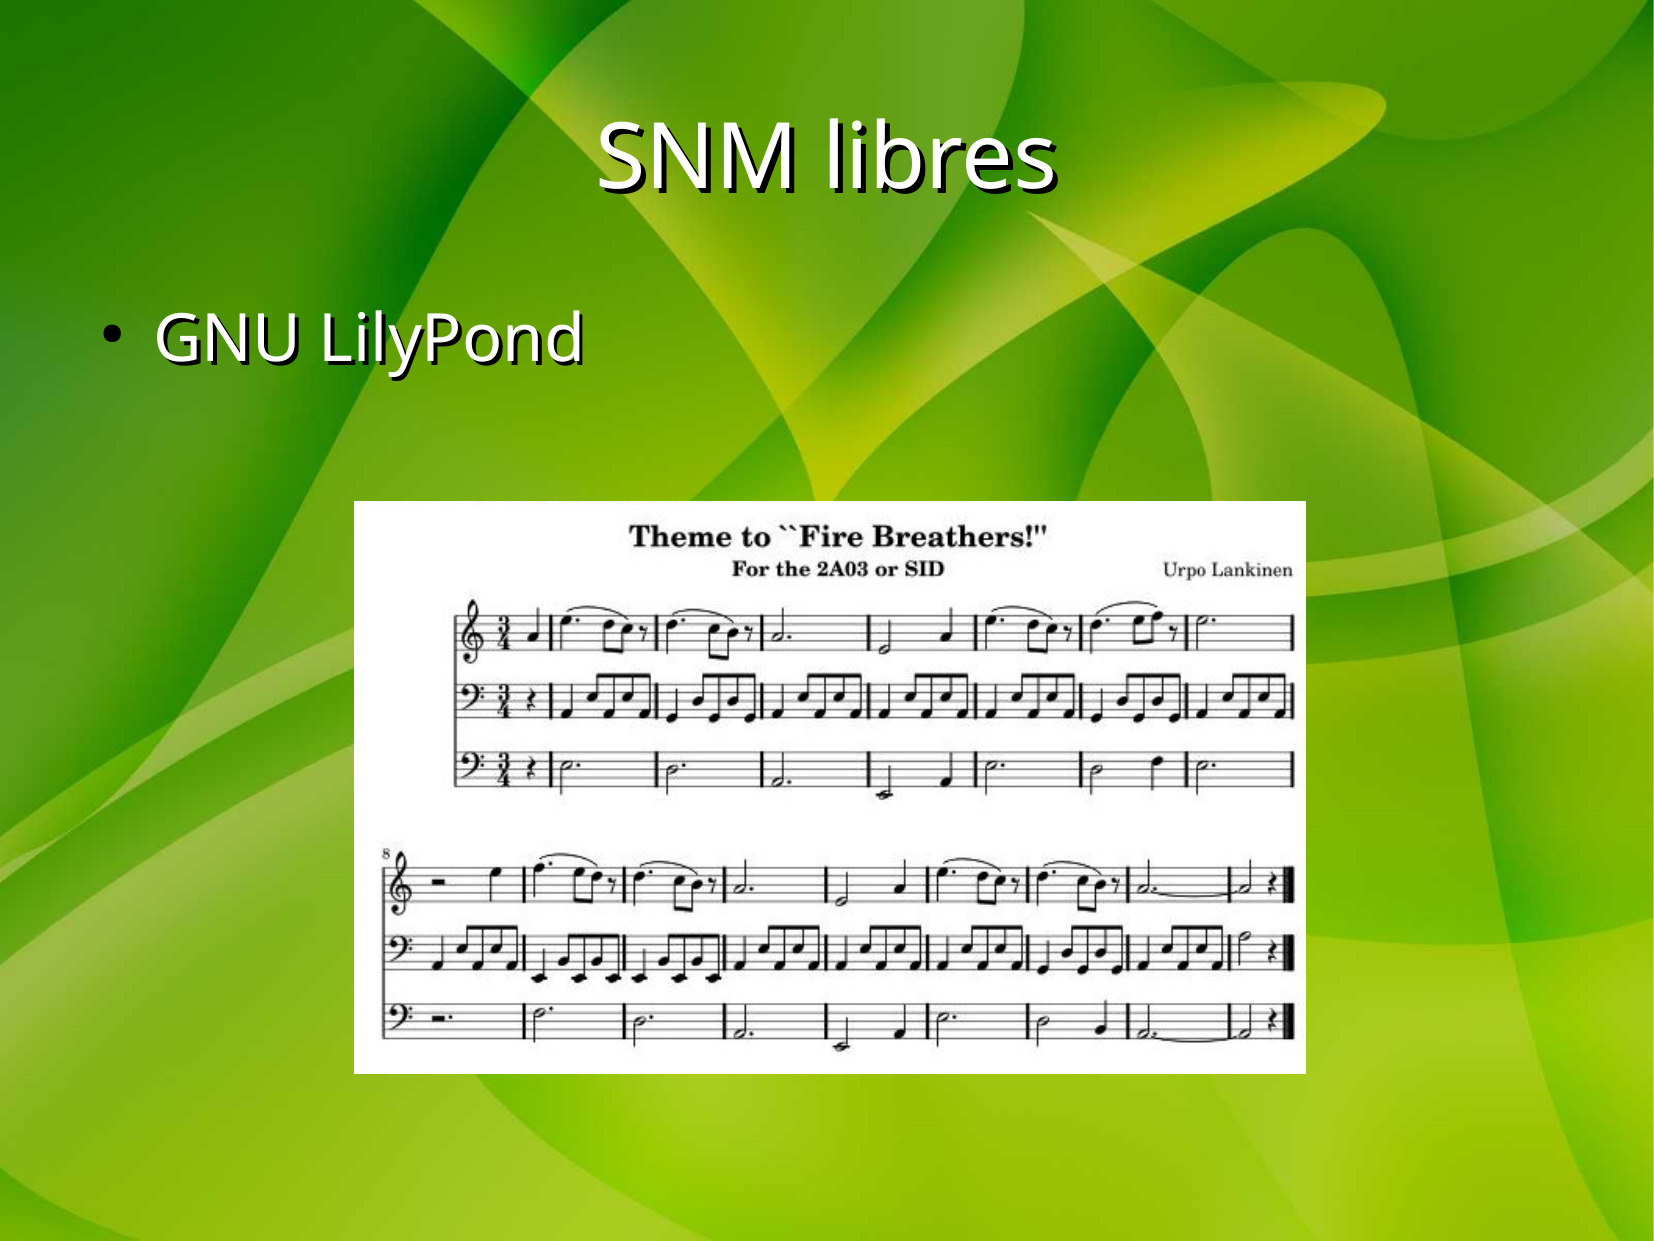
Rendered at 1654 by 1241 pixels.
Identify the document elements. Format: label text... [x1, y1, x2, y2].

picture [0, 0, 1654, 1241]
title SNM libres [82, 56, 1571, 250]
list GNU LilyPond [82, 290, 1571, 1094]
